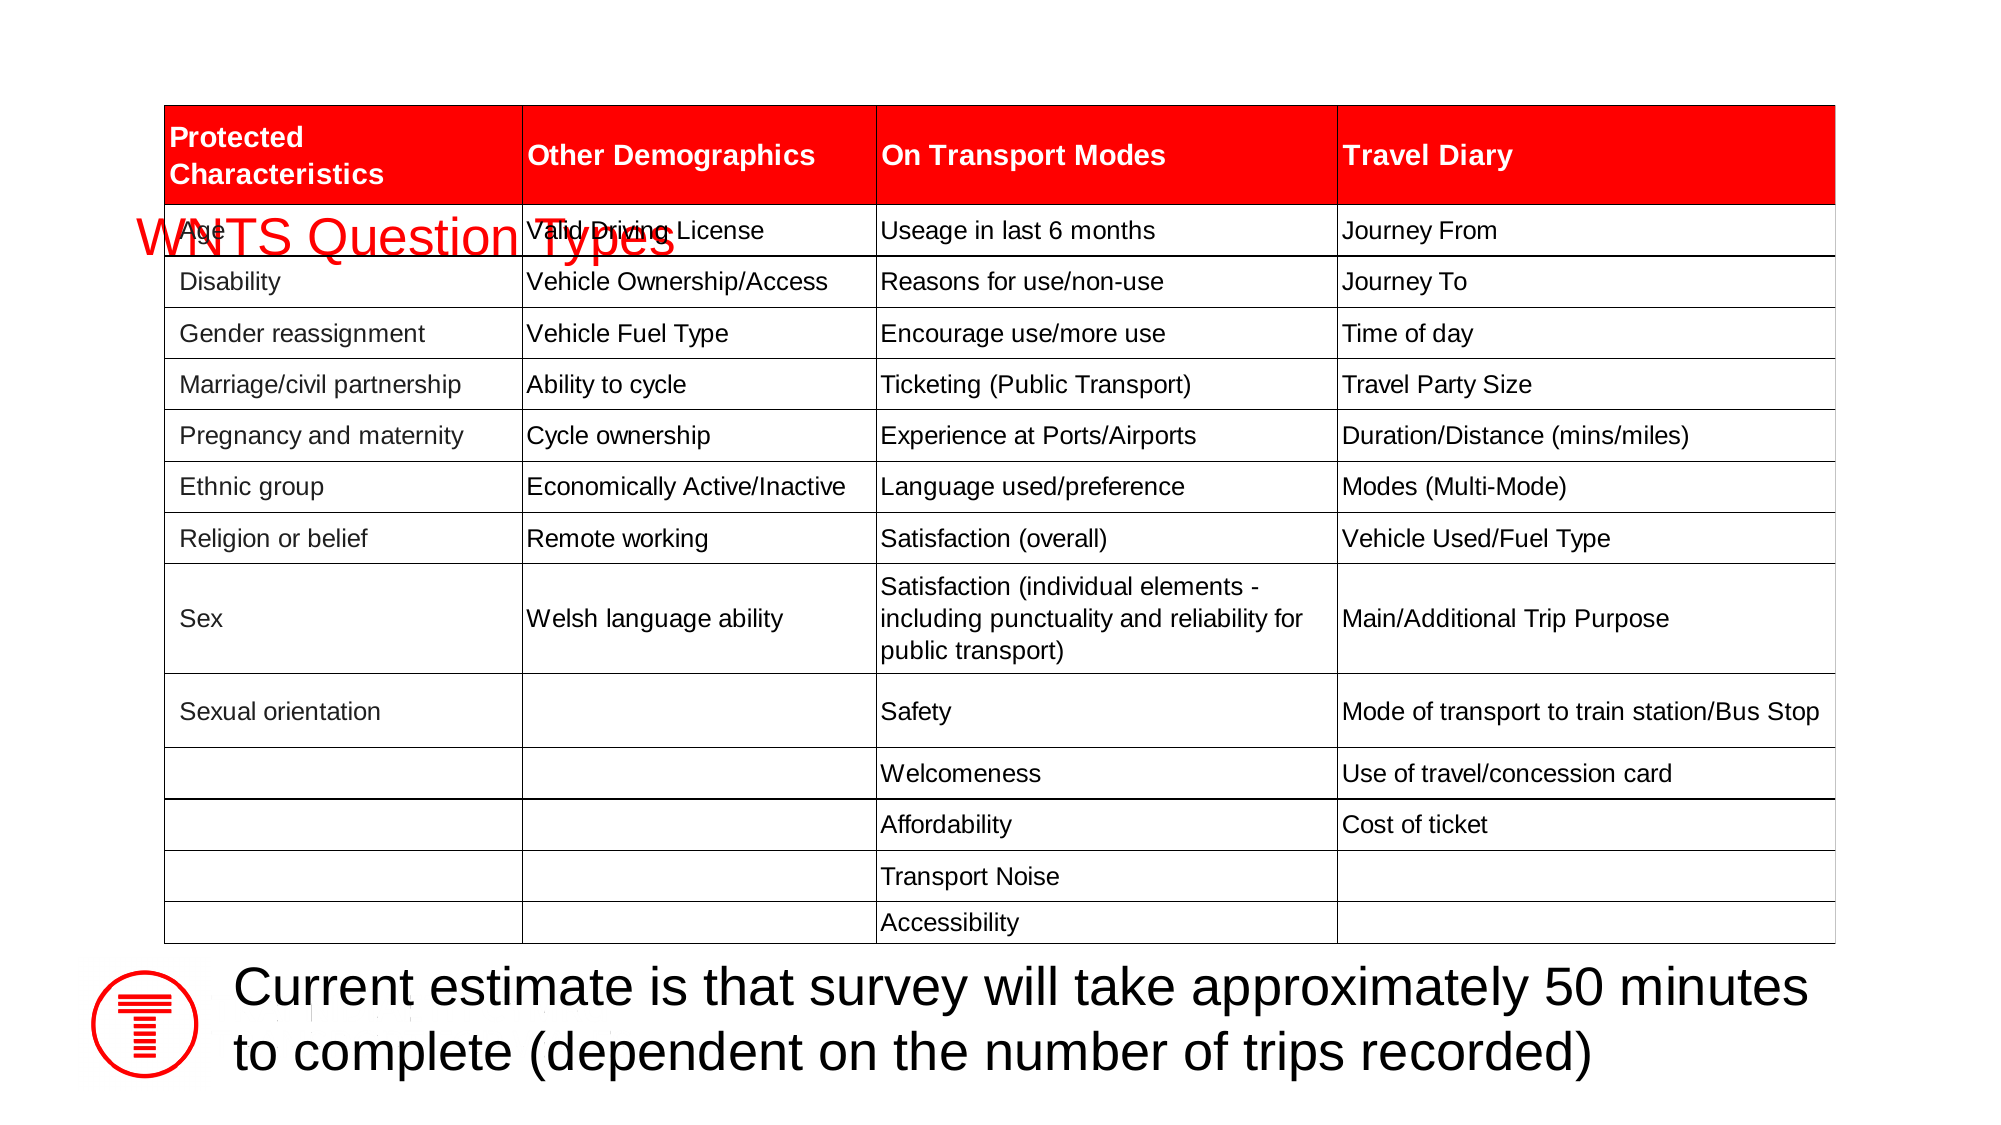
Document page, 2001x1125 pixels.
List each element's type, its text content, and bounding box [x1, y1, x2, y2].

text_box Current estimate is that survey will take approximately 50 minutes to complete (dependent on the number of trips recorded) [218, 945, 1832, 1091]
list WNTS Question Types [116, 5, 1684, 147]
picture [163, 105, 1837, 945]
